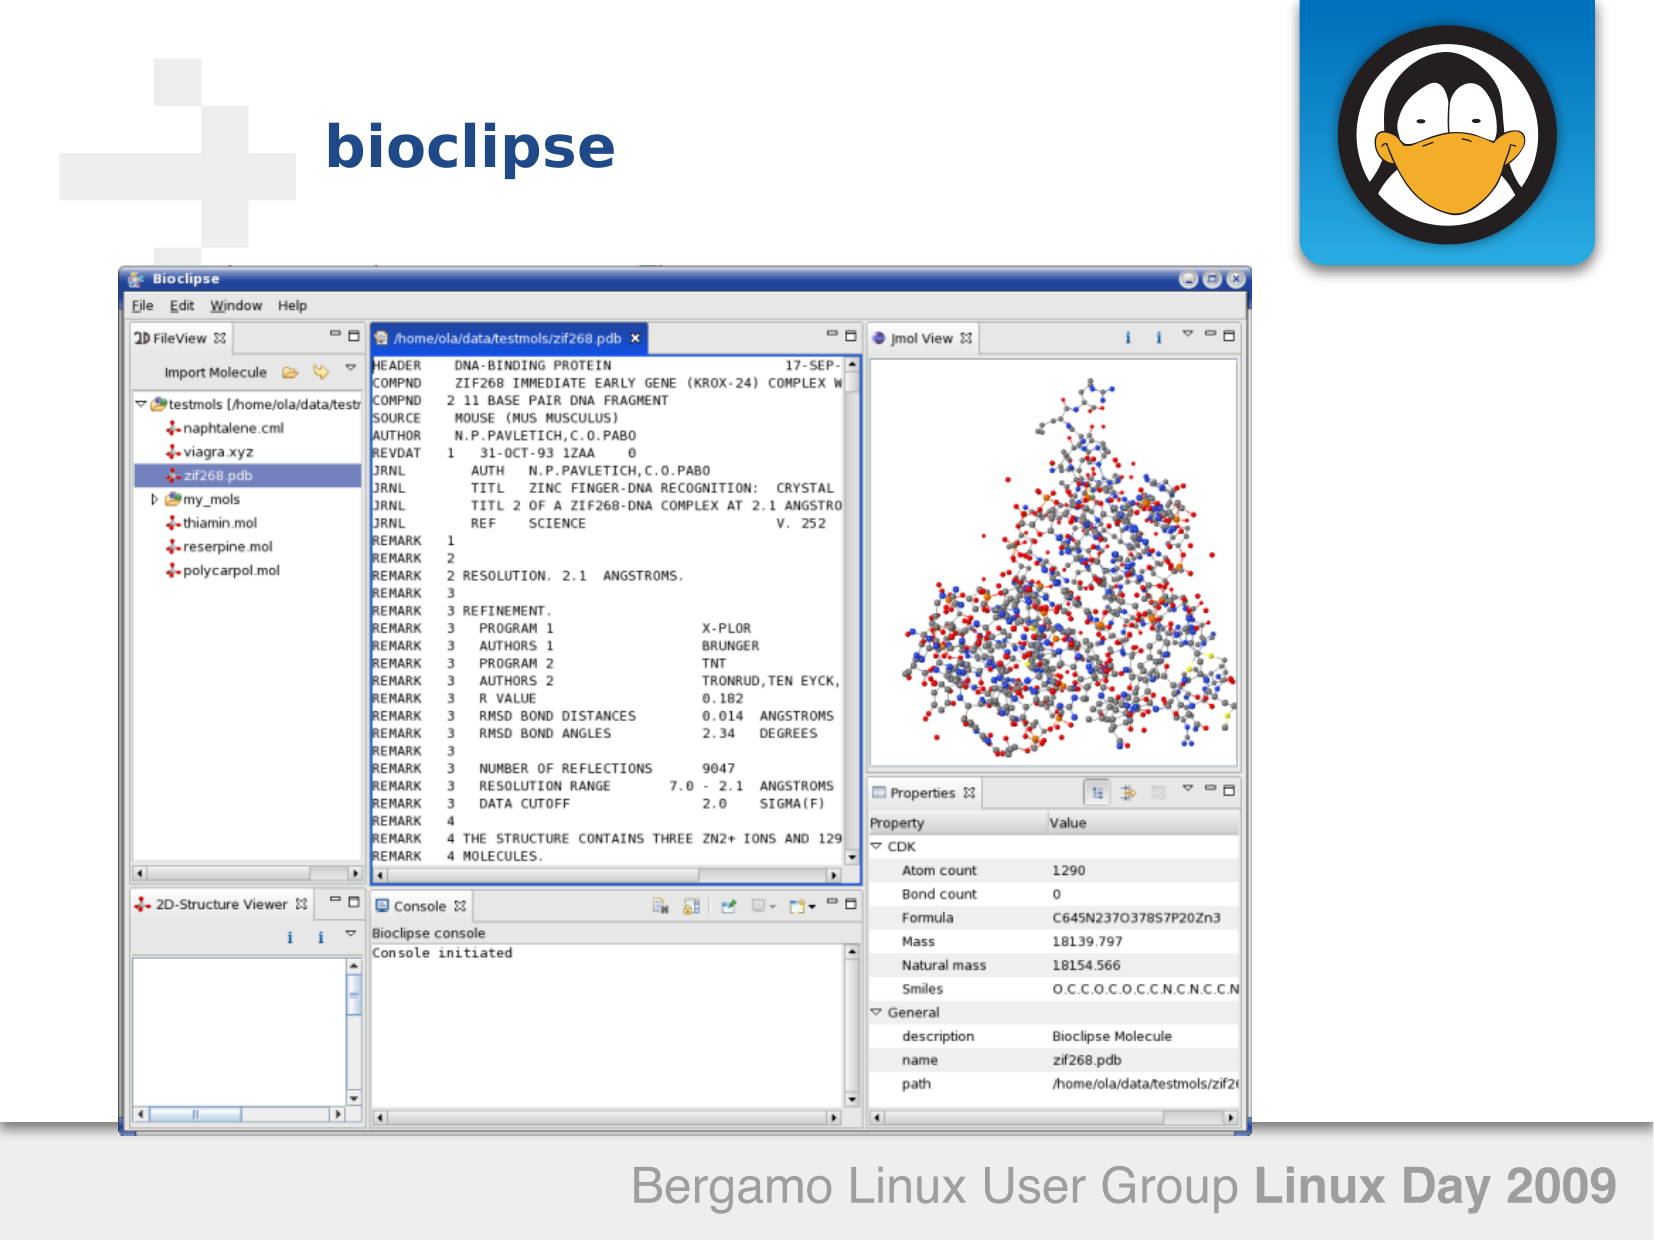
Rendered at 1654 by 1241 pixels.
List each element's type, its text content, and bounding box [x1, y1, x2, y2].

picture [0, 0, 1654, 1240]
title bioclipse [324, 66, 1247, 229]
